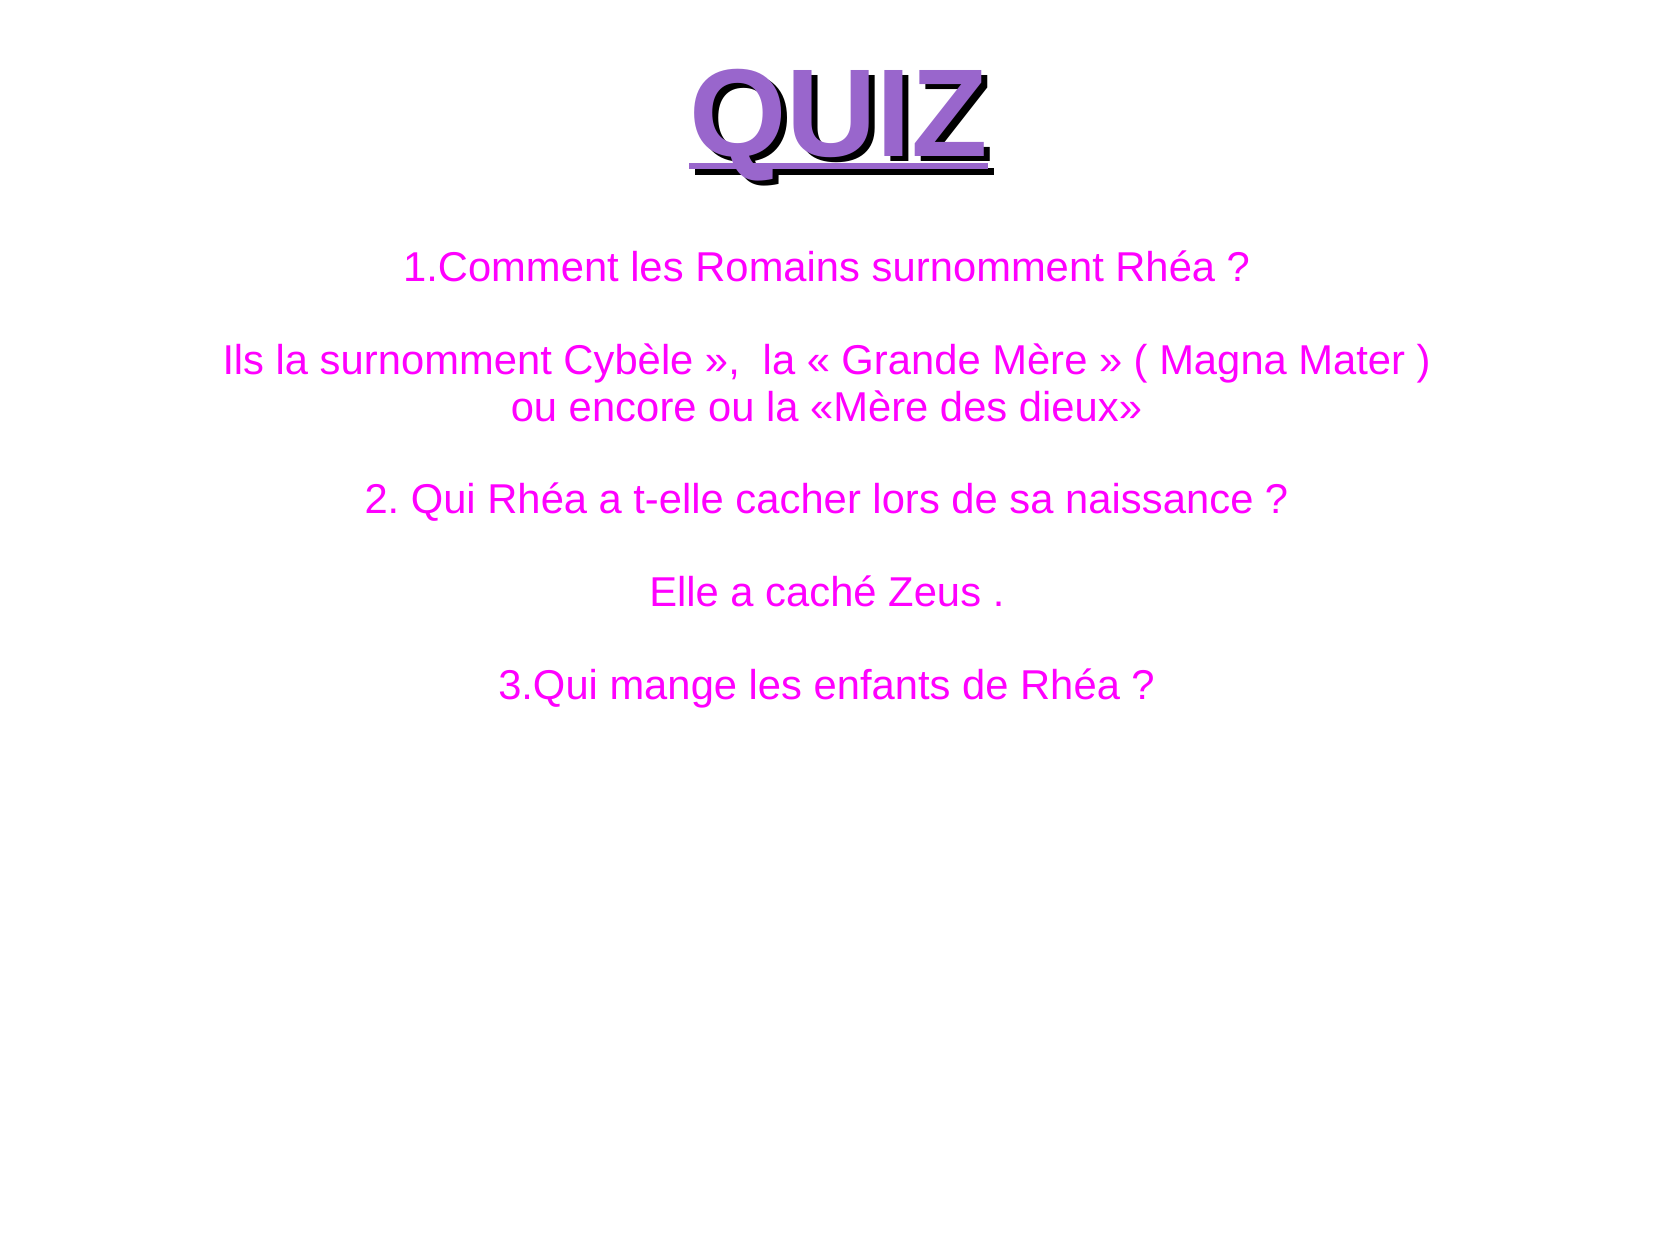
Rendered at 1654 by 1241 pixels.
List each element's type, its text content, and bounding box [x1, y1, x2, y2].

text_box 1.Comment les Romains surnomment Rhéa ? Ils la surnomment Cybèle », la « Grande Mère » ( Magna Mater ) ou encore ou la «Mère des dieux» 2. Qui Rhéa a t-elle cacher lors de sa naissance ? Elle a caché Zeus . 3.Qui mange les enfants de Rhéa ? [0, 190, 1654, 1241]
text_box QUIZ [35, 35, 1642, 190]
